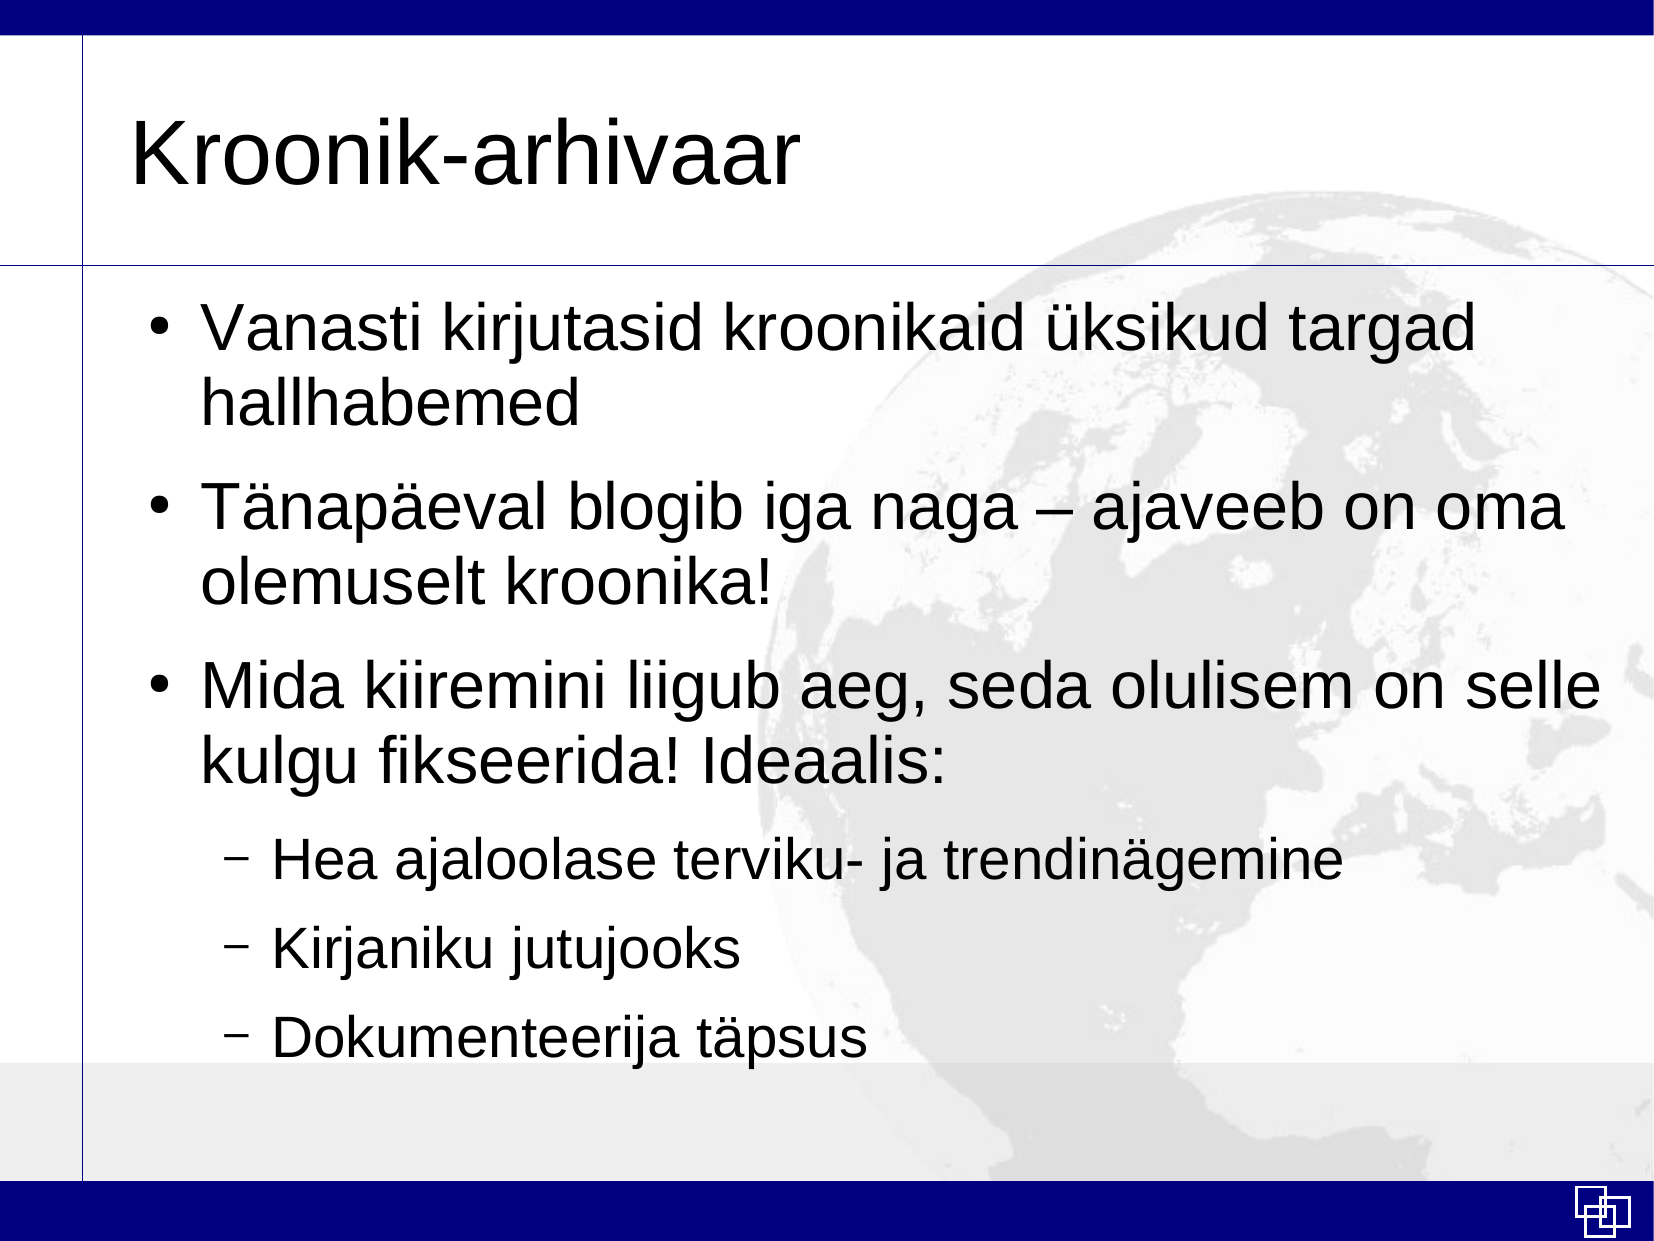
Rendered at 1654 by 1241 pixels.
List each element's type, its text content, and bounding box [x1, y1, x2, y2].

title Kroonik-arhivaar [129, 49, 1619, 257]
list Vanasti kirjutasid kroonikaid üksikud targad hallhabemed Tänapäeval blogib iga naga – ajaveeb on oma olemuselt kroonika! Mida kiiremini liigub aeg, seda olulisem on selle kulgu fikseerida! Ideaalis: Hea ajaloolase terviku- ja trendinägemine Kirjaniku jutujooks Dokumenteerija täpsus [129, 290, 1619, 1094]
